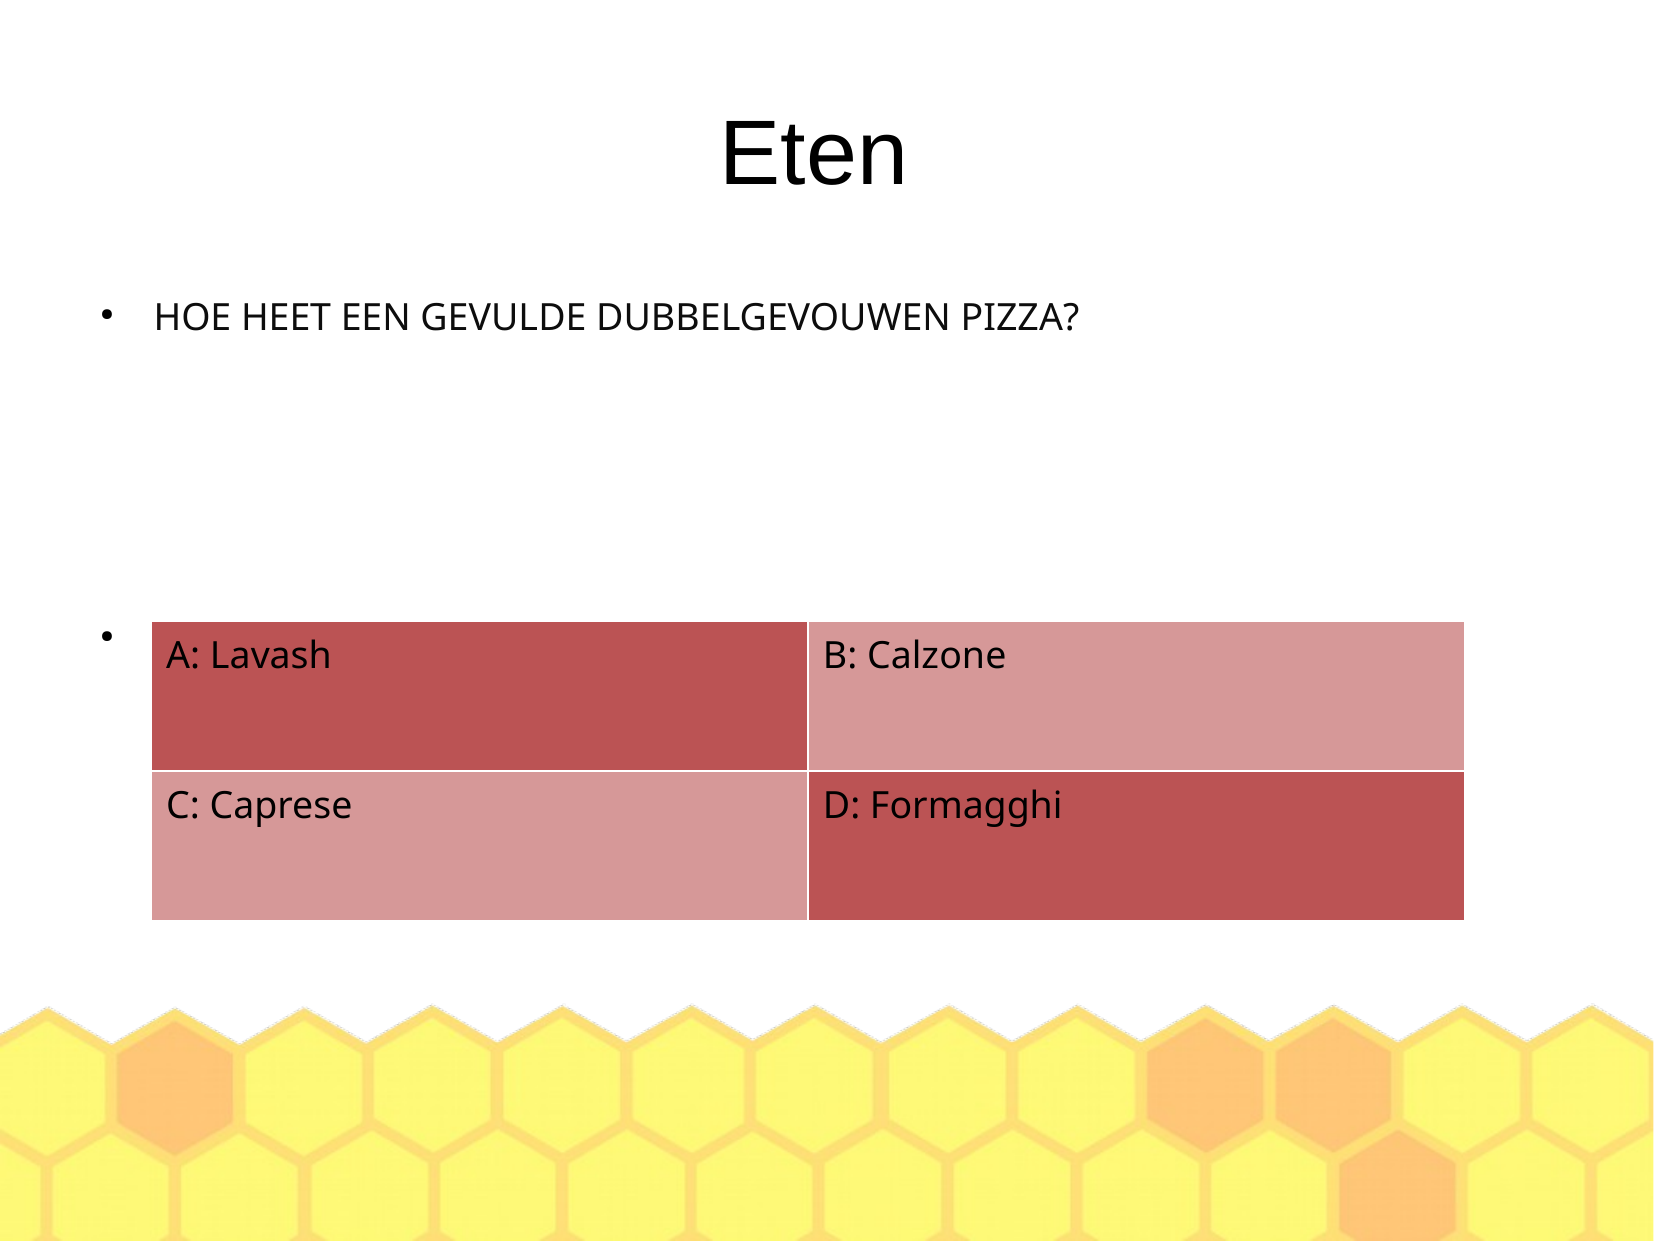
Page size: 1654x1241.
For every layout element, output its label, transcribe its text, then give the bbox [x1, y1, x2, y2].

table_header A: Lavash [152, 622, 807, 770]
table_header B: Calzone [809, 622, 1464, 770]
table_cell C: Caprese [152, 772, 807, 920]
list Hoe heet een gevulde dubbelgevouwen pizza? [82, 290, 1571, 1010]
picture [0, 1001, 1654, 1241]
table_cell D: Formagghi [809, 772, 1464, 920]
title Eten [82, 49, 1571, 257]
